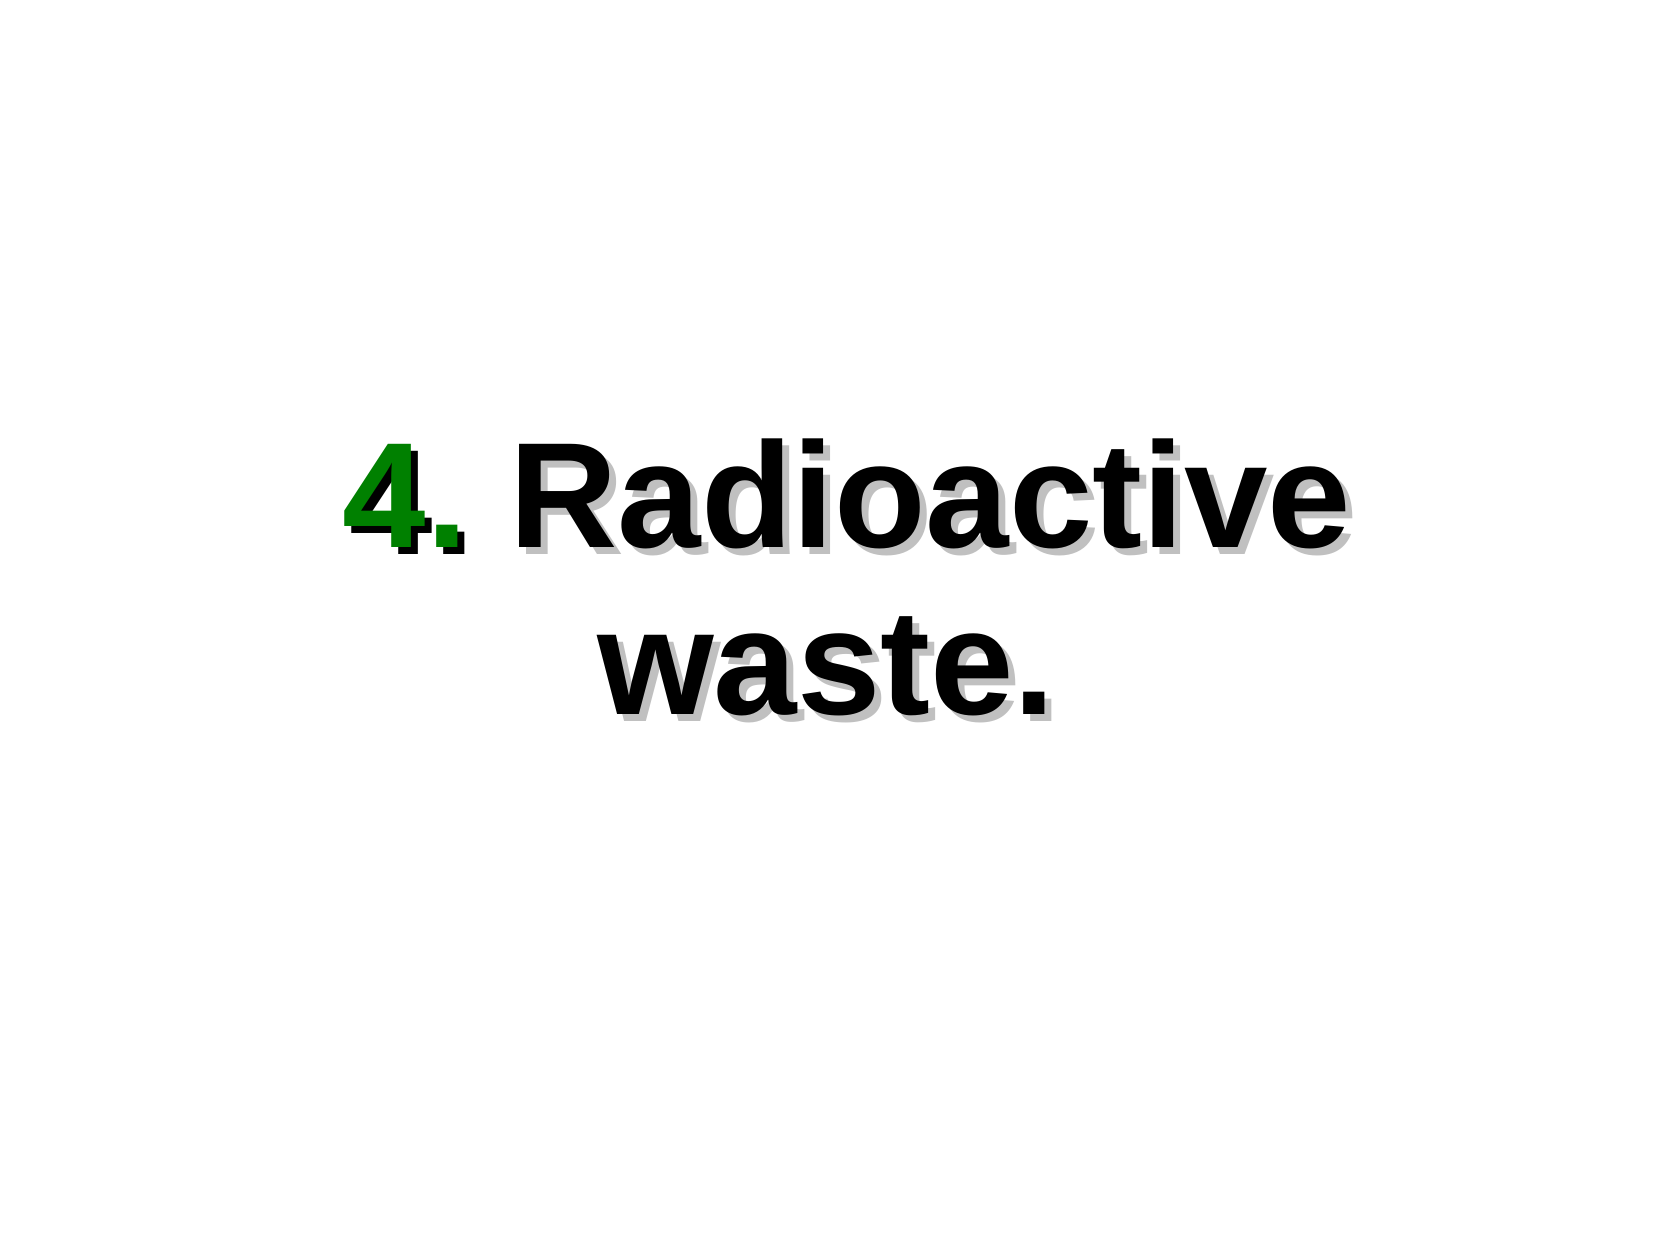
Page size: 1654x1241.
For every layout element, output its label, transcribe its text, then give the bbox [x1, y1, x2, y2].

subtitle 4. Radioactive waste. [82, 56, 1571, 1102]
